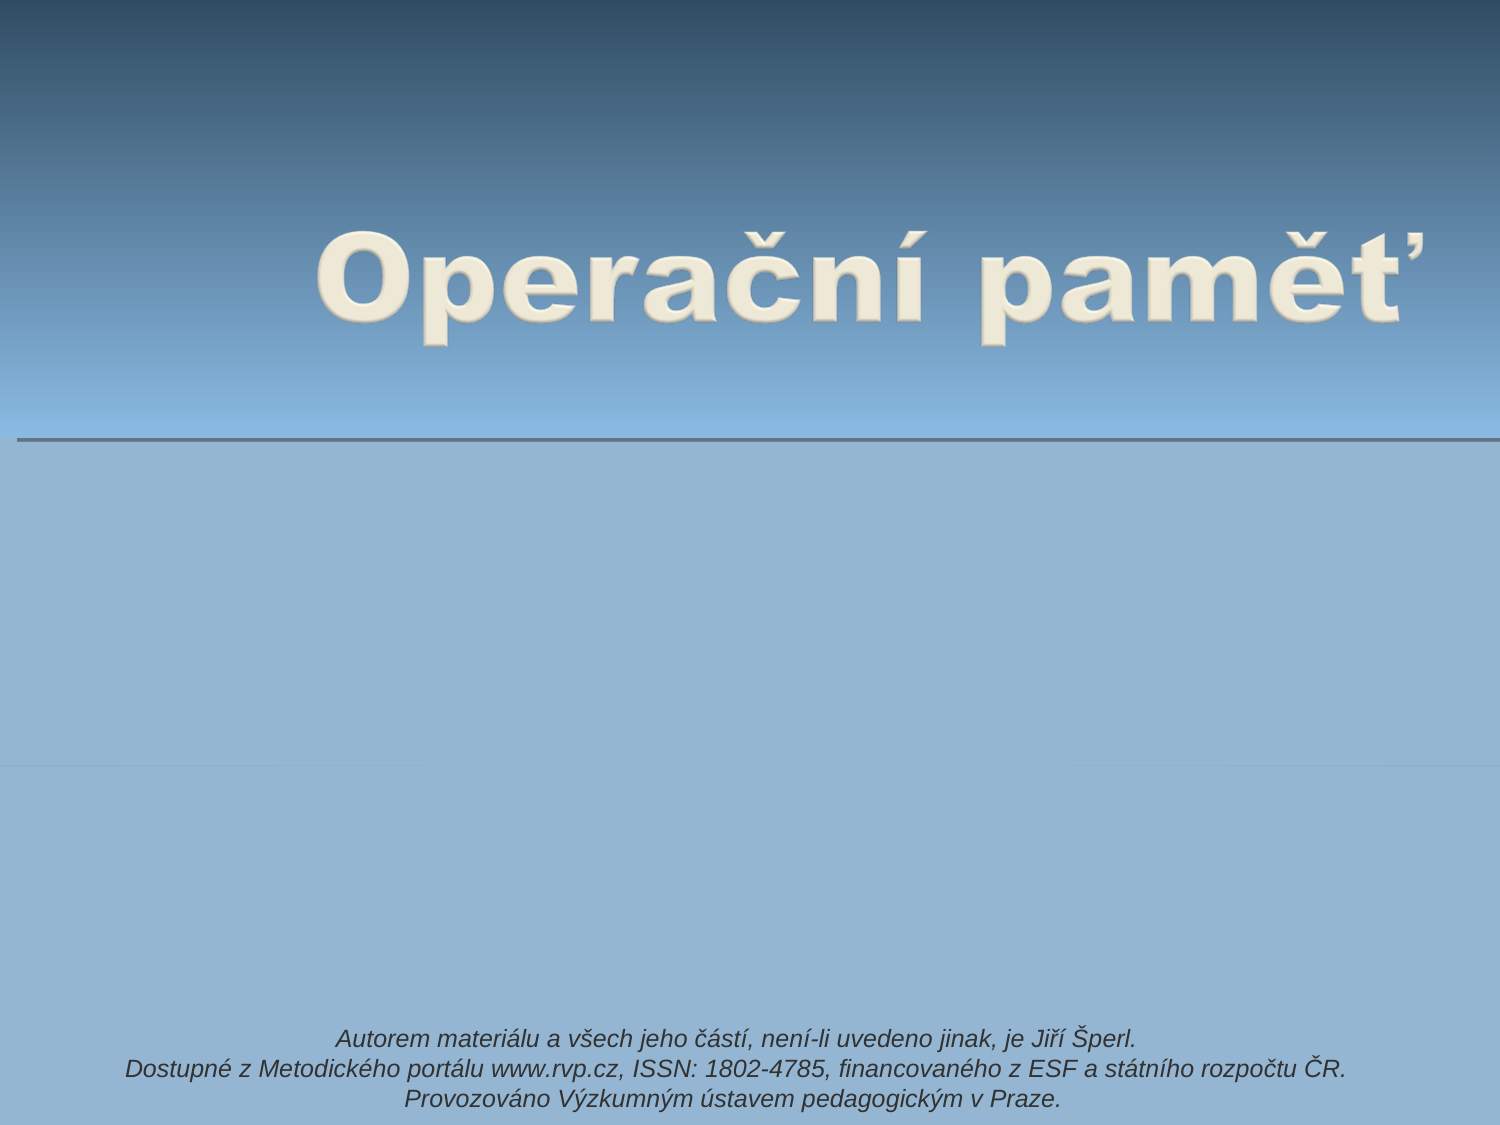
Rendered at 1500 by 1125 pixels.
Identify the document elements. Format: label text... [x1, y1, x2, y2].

text_box [234, 60, 1500, 365]
text_box Autorem materiálu a všech jeho částí, není-li uvedeno jinak, je Jiří Šperl. Dostupné z Metodického portálu www.rvp.cz, ISSN: 1802-4785, financovaného z ESF a státního rozpočtu ČR. Provozováno Výzkumným ústavem pedagogickým v Praze. [37, 1022, 1438, 1113]
